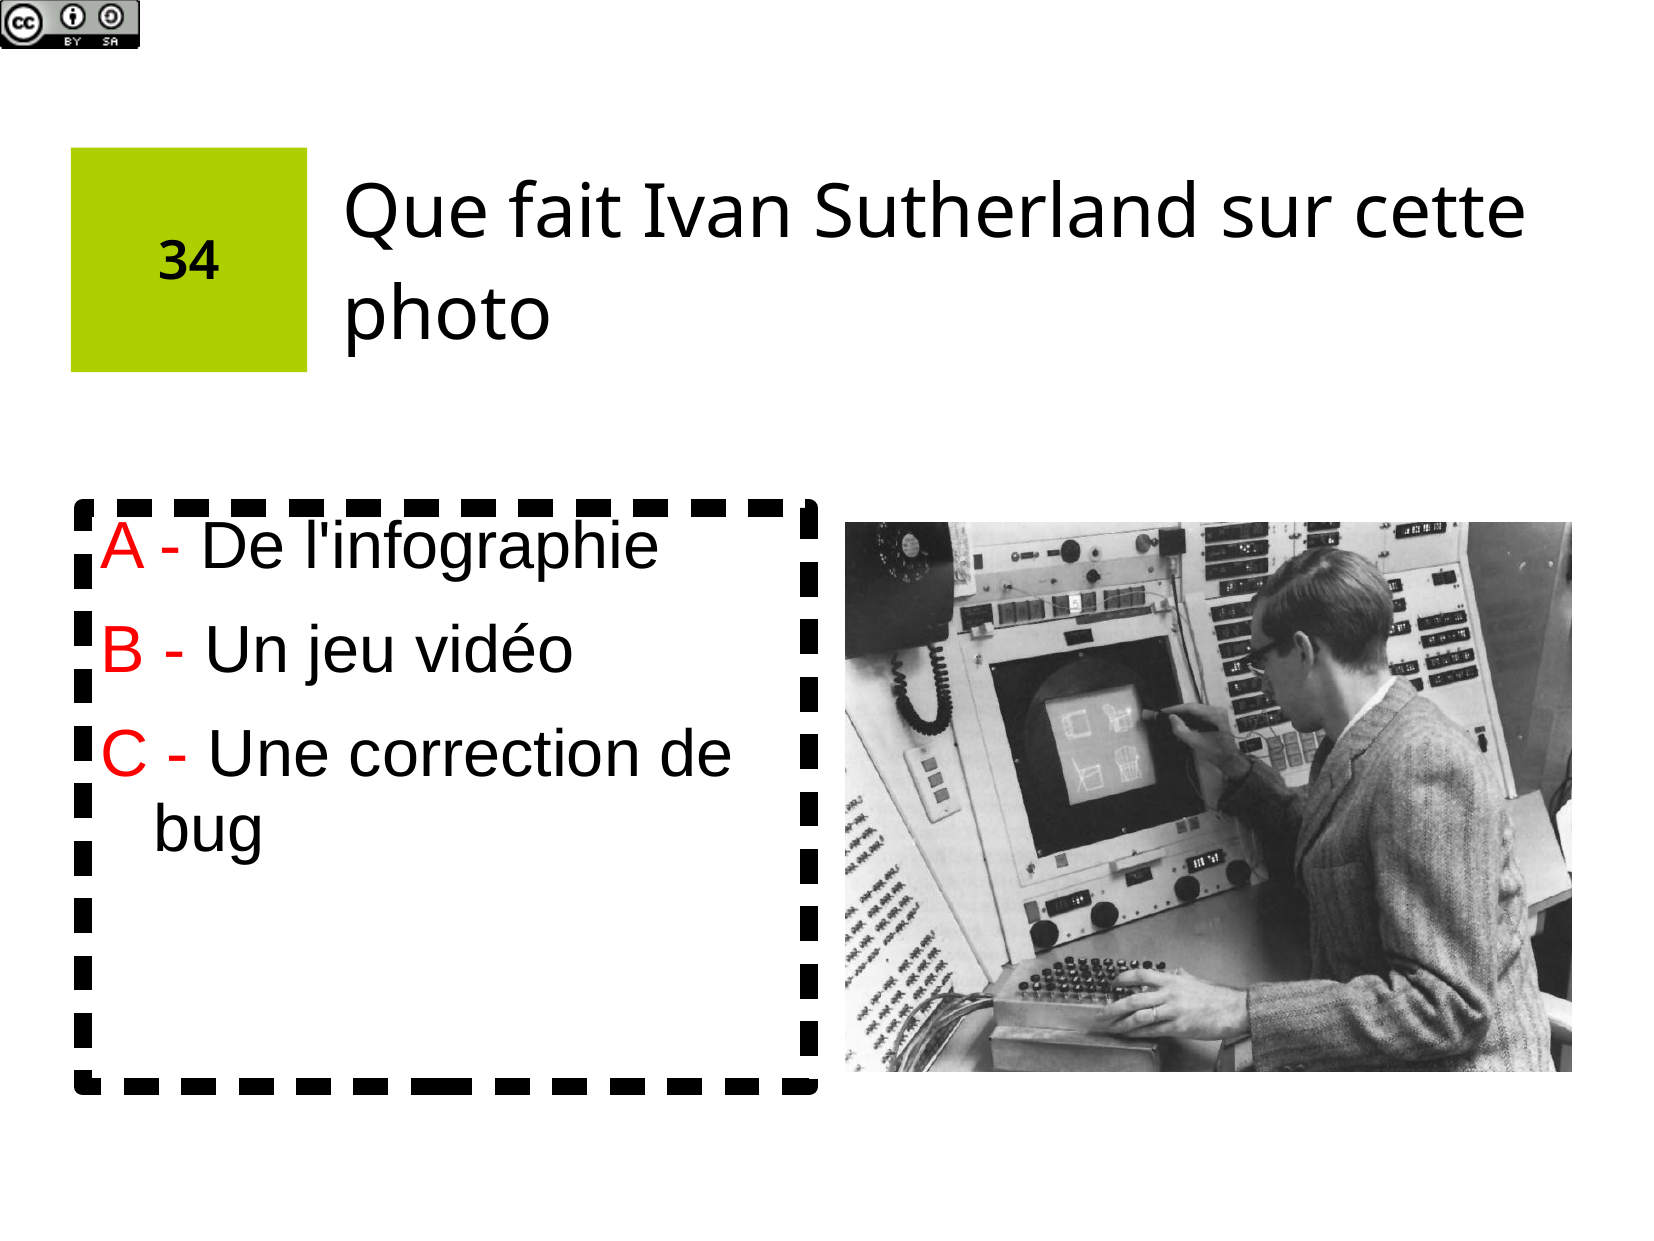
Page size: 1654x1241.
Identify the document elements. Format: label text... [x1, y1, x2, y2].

title Que fait Ivan Sutherland sur cette photo [342, 59, 1571, 461]
list De l'infographie Un jeu vidéo Une correction de bug [82, 507, 809, 1087]
picture [0, 0, 140, 49]
picture [845, 522, 1572, 1073]
